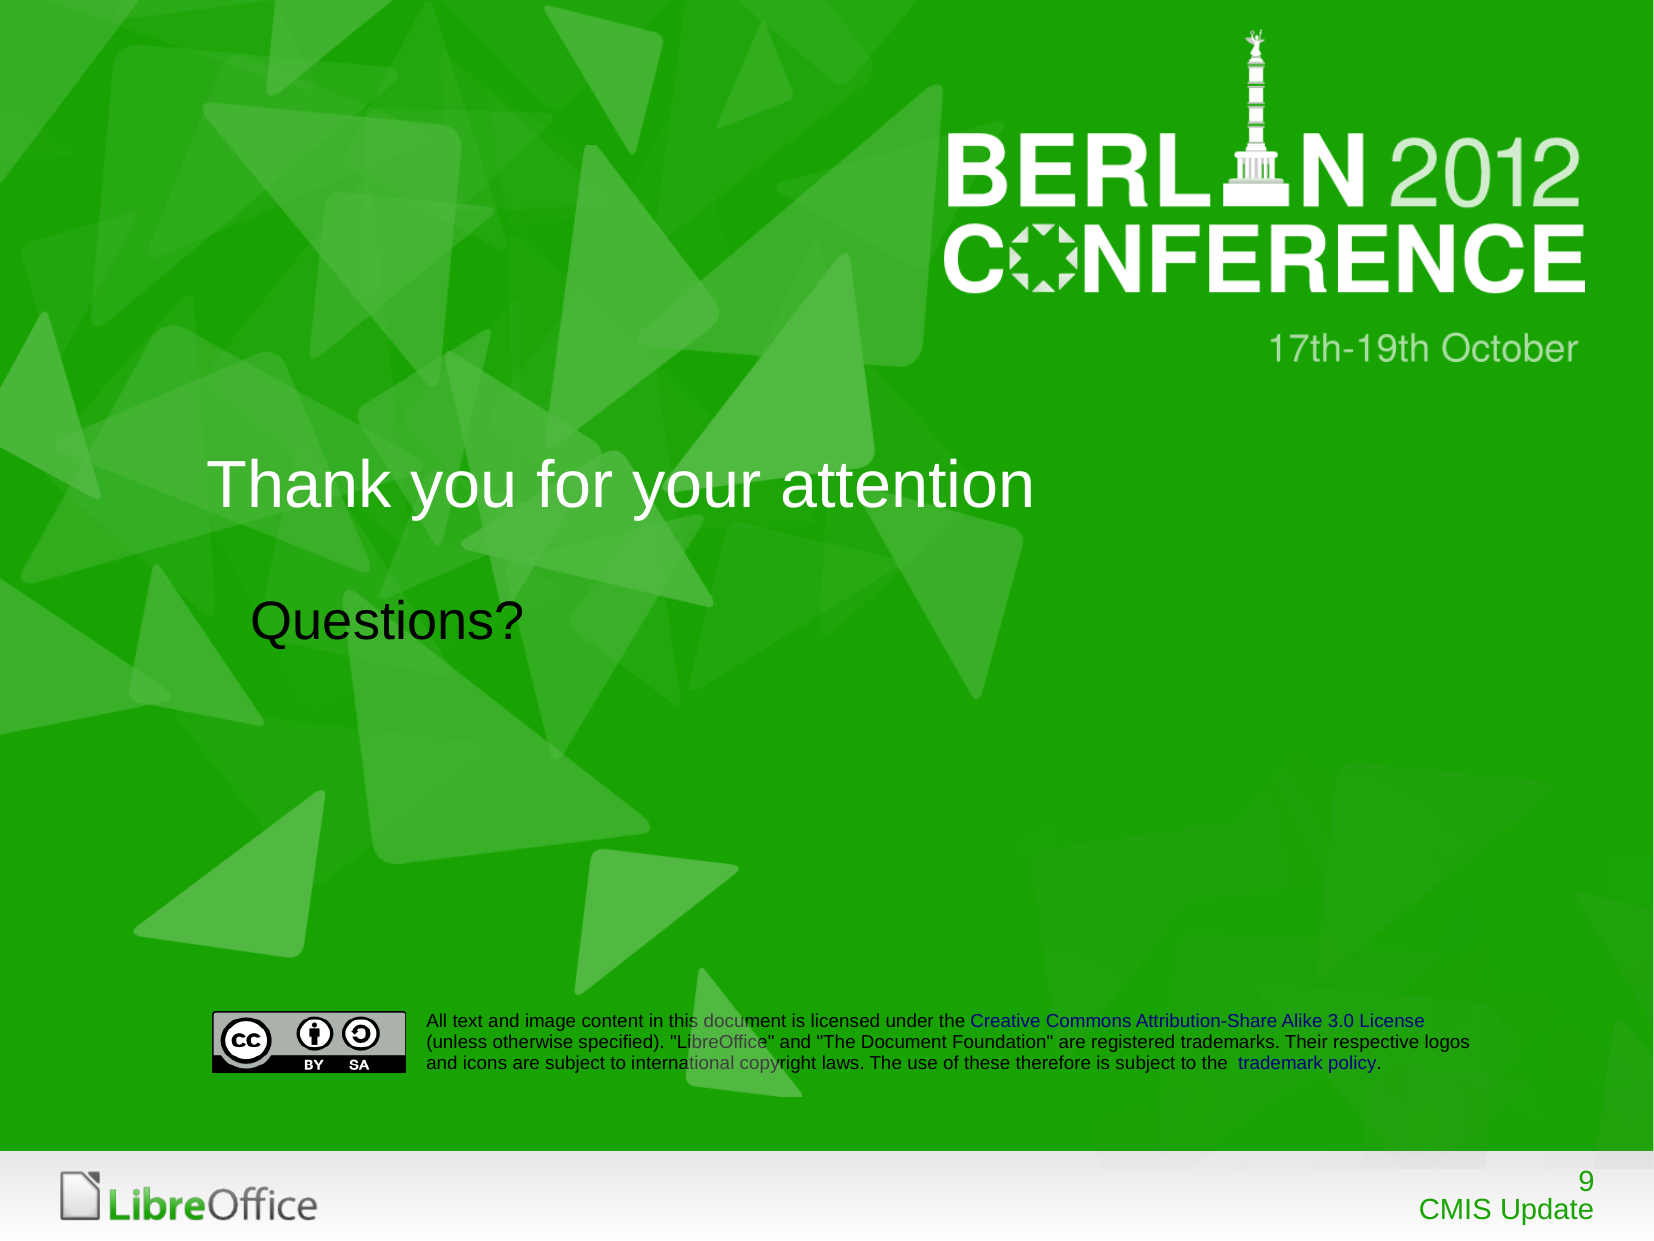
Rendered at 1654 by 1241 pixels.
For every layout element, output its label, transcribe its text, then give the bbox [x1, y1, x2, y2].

picture [0, 0, 1654, 1169]
title Thank you for your attention [206, 395, 1477, 573]
picture [41, 1152, 337, 1240]
list Questions? [206, 590, 1477, 945]
